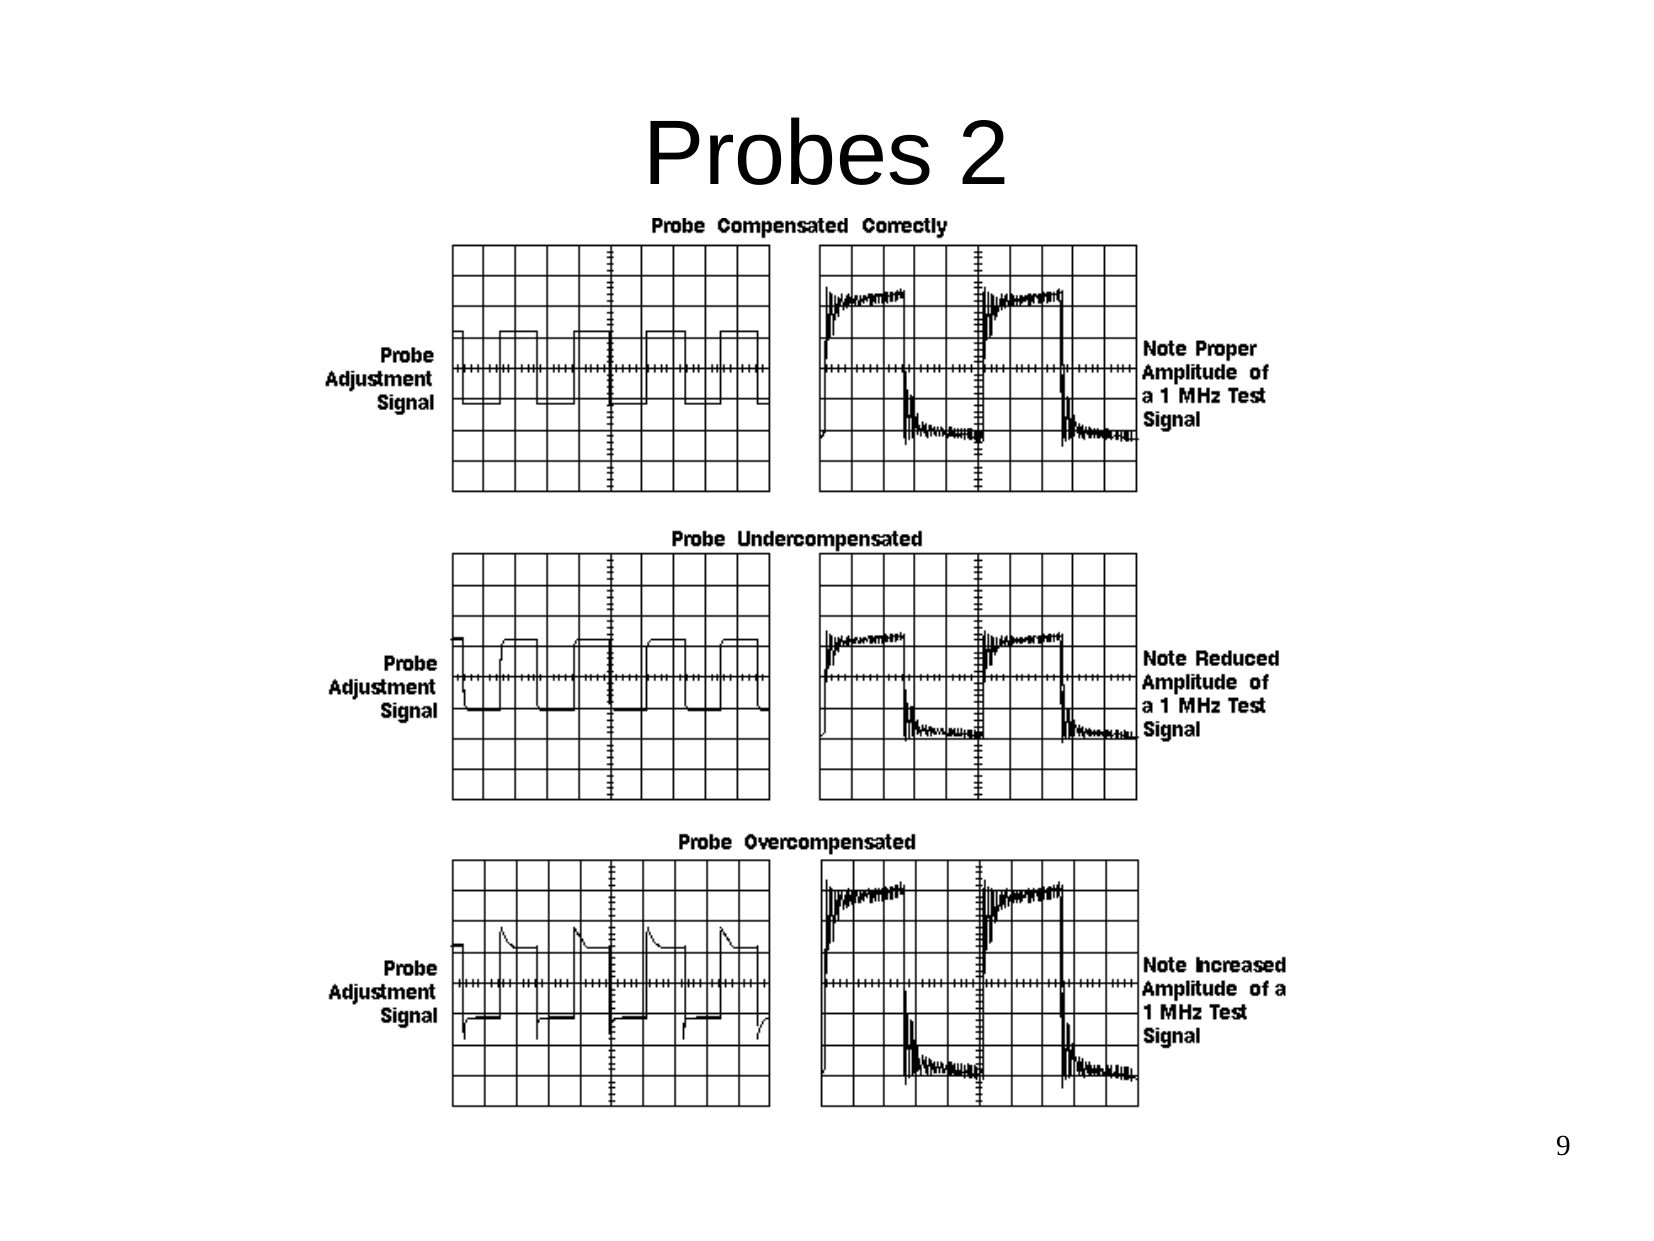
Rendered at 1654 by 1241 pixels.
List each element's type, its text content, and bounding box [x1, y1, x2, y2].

title Probes 2 [82, 49, 1571, 257]
picture [321, 218, 1306, 1109]
